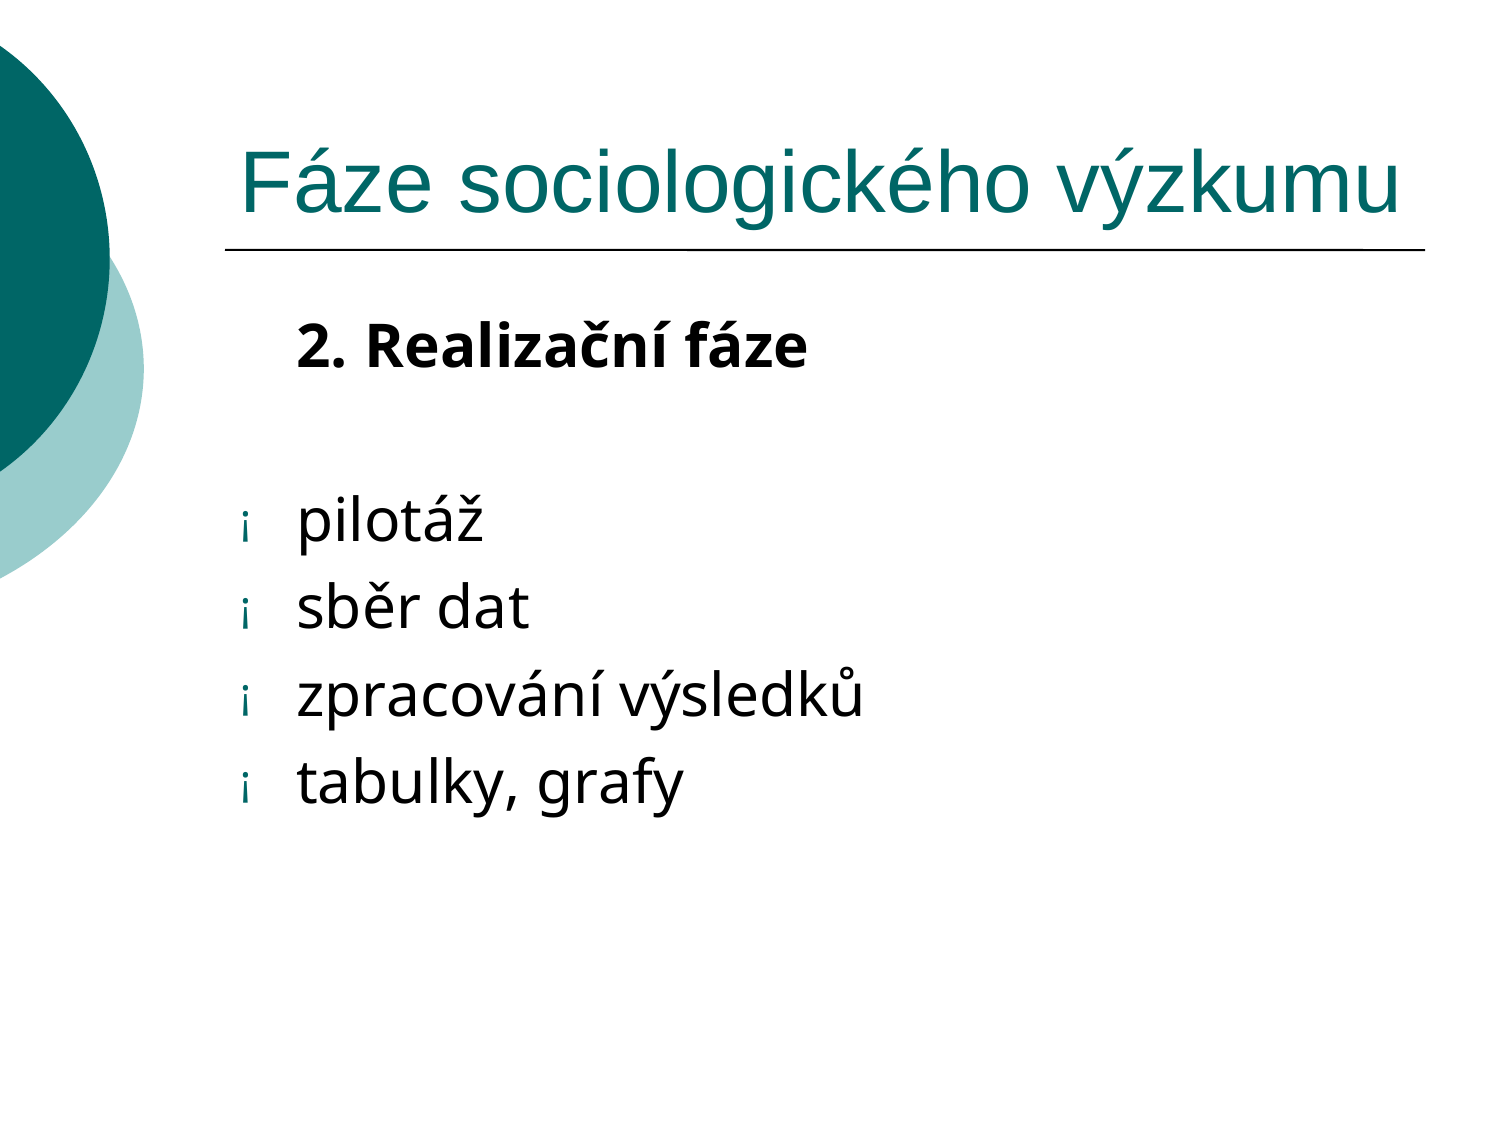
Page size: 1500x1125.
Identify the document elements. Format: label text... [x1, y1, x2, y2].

title Fáze sociologického výzkumu [224, 49, 1425, 237]
list 2. Realizační fáze pilotáž sběr dat zpracování výsledků tabulky, grafy [224, 299, 1425, 975]
